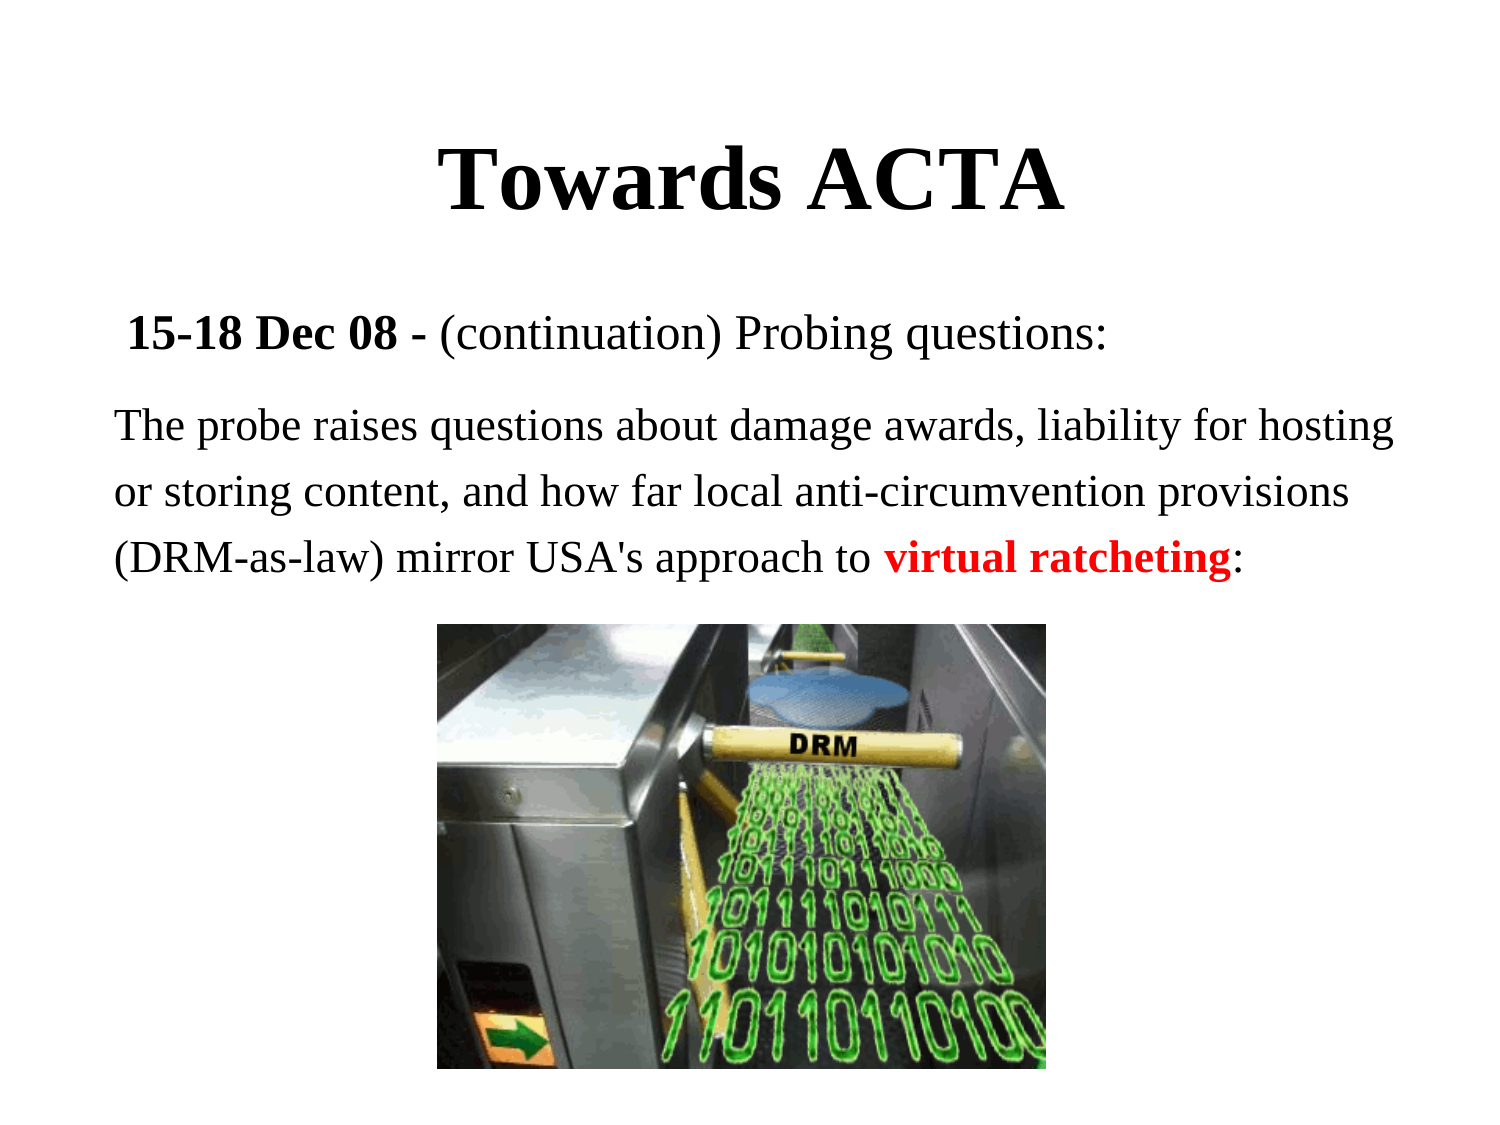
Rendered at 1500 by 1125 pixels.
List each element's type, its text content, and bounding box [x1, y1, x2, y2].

title Towards ACTA [87, 52, 1416, 307]
picture [437, 624, 1046, 1069]
text_box 15-18 Dec 08 - (continuation) Probing questions: The probe raises questions about damage awards, liability for hosting or storing content, and how far local anti-circumvention provisions (DRM-as-law) mirror USA's approach to virtual ratcheting: [98, 280, 1425, 637]
